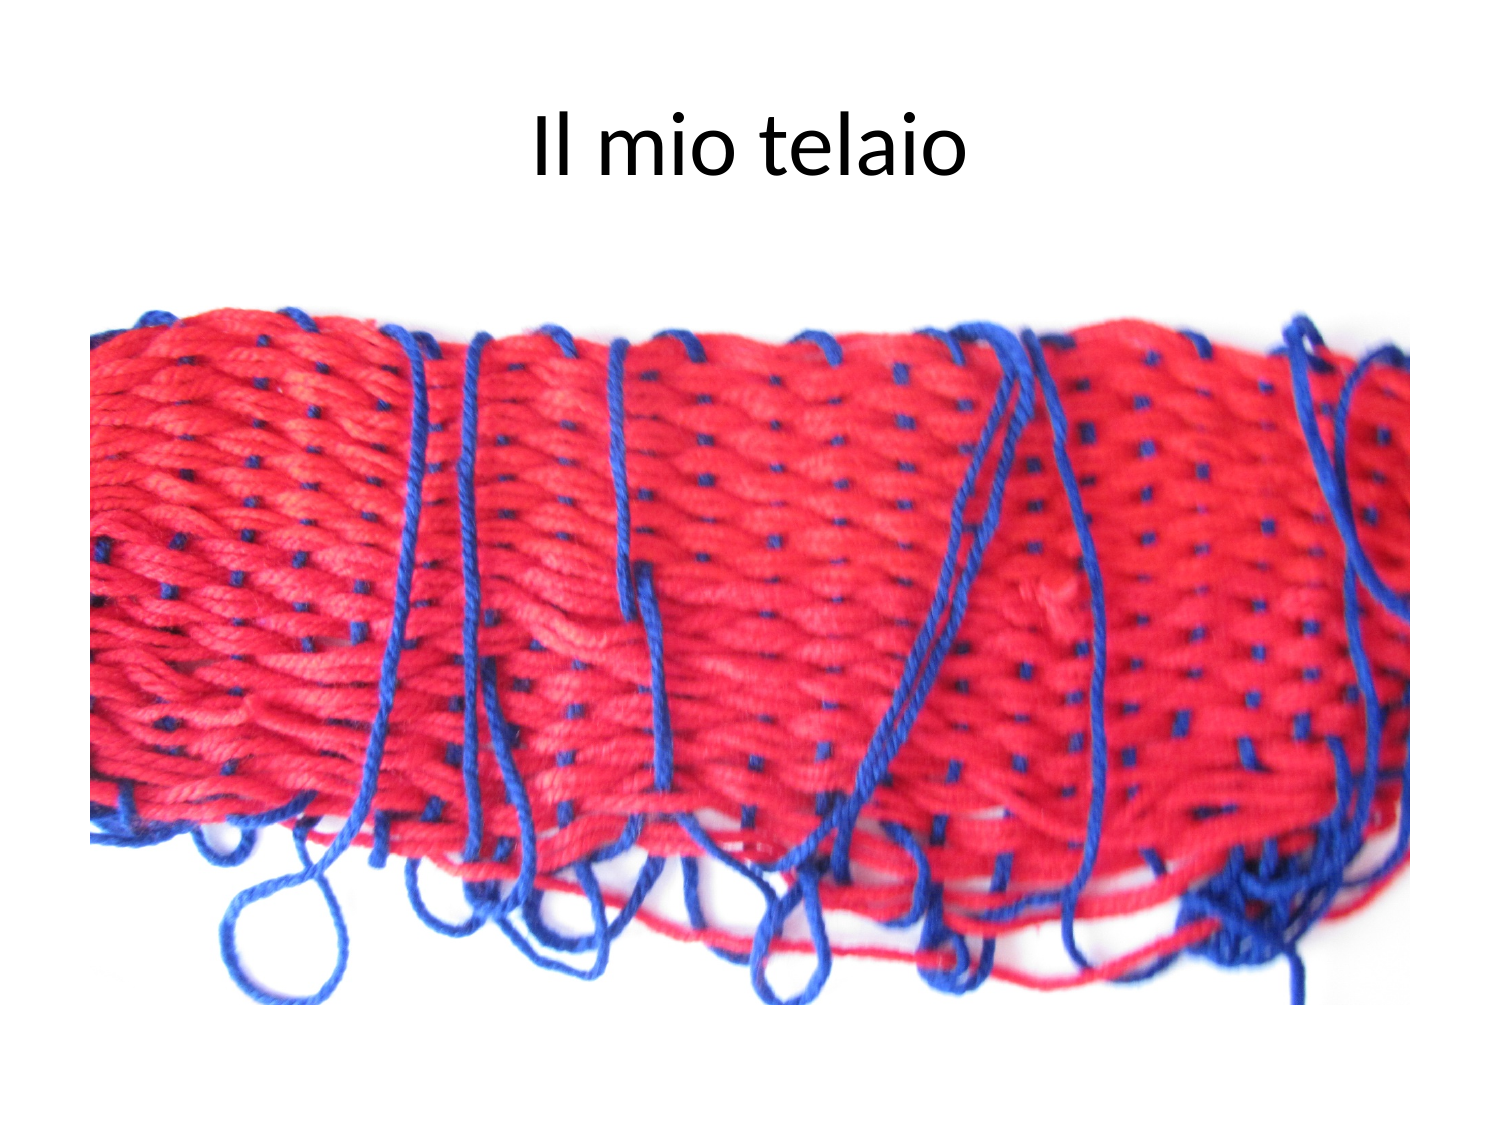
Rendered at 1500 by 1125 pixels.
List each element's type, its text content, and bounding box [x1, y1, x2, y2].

picture [90, 262, 1410, 1005]
title Il mio telaio [75, 45, 1426, 233]
